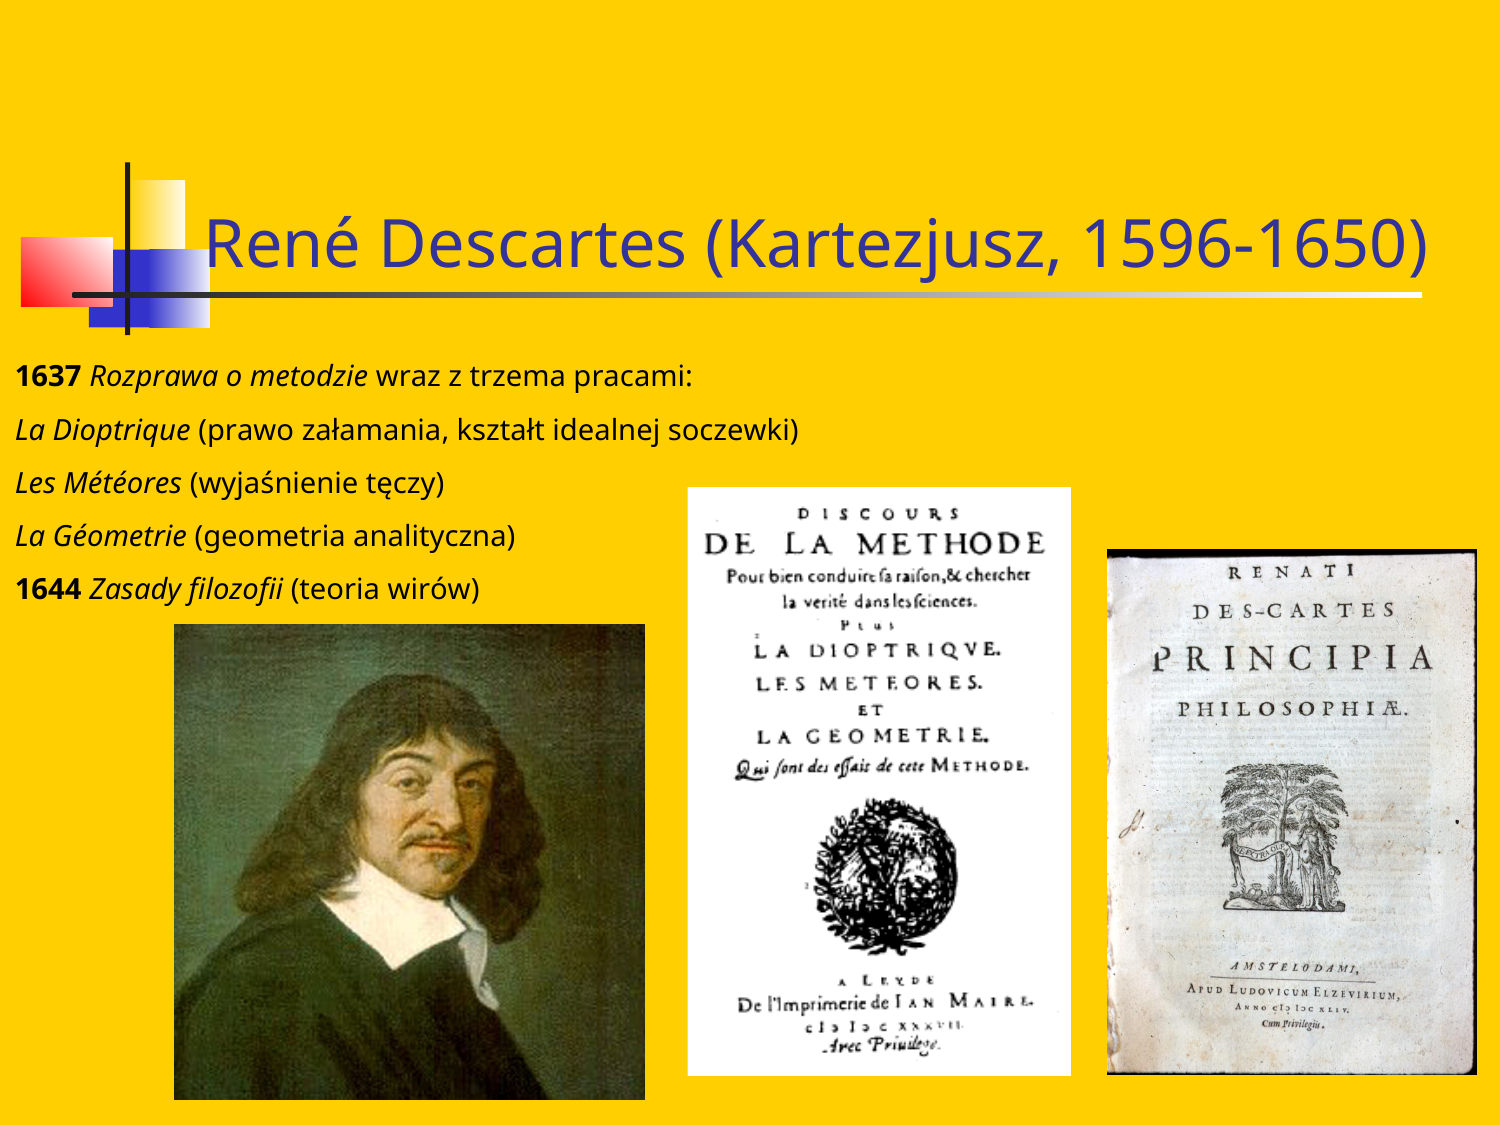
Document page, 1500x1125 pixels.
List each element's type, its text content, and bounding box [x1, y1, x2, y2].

picture [1107, 549, 1477, 1075]
title René Descartes (Kartezjusz, 1596-1650) [188, 101, 1468, 289]
picture [687, 487, 1071, 1076]
text_box 1637 Rozprawa o metodzie wraz z trzema pracami: La Dioptrique (prawo załamania, kształt idealnej soczewki) Les Météores (wyjaśnienie tęczy) La Géometrie (geometria analityczna) 1644 Zasady filozofii (teoria wirów) [0, 349, 913, 613]
picture [174, 624, 645, 1101]
